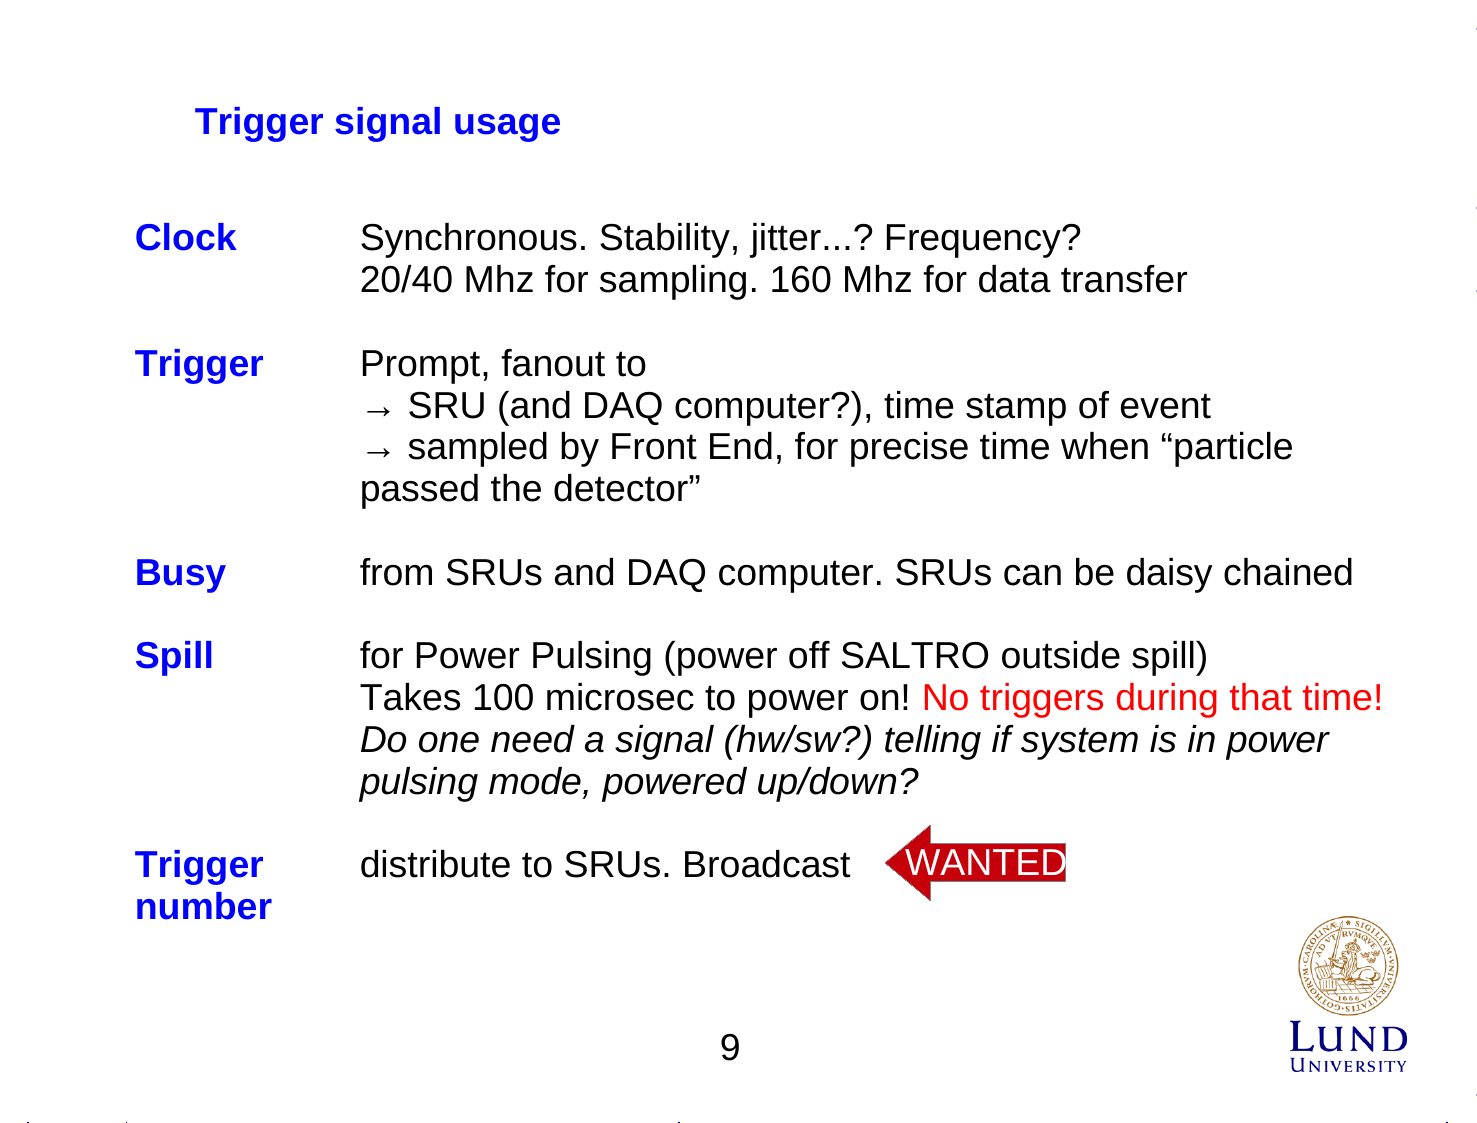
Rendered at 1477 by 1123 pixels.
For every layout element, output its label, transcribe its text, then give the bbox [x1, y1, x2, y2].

text_box Trigger signal usage [180, 93, 577, 151]
picture [1290, 936, 1407, 1072]
text_box Clock Synchronous. Stability, jitter...? Frequency? 20/40 Mhz for sampling. 160 Mhz for data transfer Trigger Prompt, fanout to → SRU (and DAQ computer?), time stamp of event → sampled by Front End, for precise time when “particle passed the detector” Busy from SRUs and DAQ computer. SRUs can be daisy chained Spill for Power Pulsing (power off SALTRO outside spill) Takes 100 microsec to power on! No triggers during that time! Do one need a signal (hw/sw?) telling if system is in power pulsing mode, powered up/down? Trigger distribute to SRUs. Broadcast number [120, 210, 1441, 936]
text_box 9 [705, 1020, 756, 1077]
text_box WANTED [885, 825, 1066, 901]
